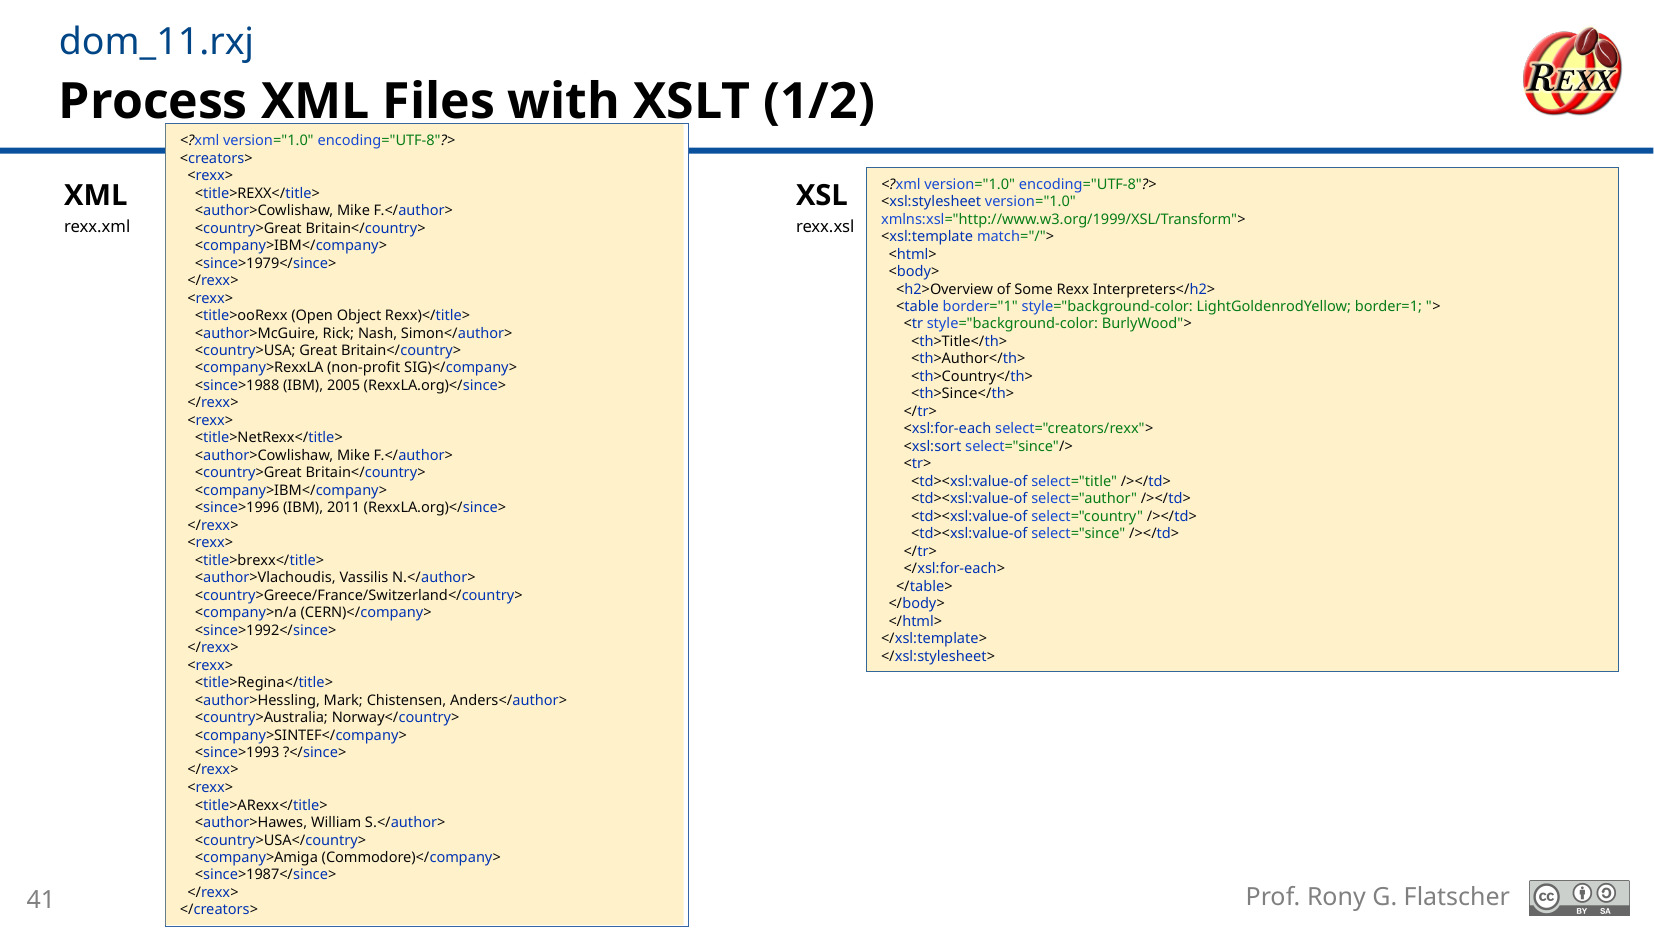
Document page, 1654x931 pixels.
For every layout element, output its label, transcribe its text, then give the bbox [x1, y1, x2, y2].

text_box XSL rexx.xsl [781, 167, 934, 264]
text_box <?xml version="1.0" encoding="UTF-8"?> <creators> <rexx> <title>REXX</title> <author>Cowlishaw, Mike F.</author> <country>Great Britain</country> <company>IBM</company> <since>1979</since> </rexx> <rexx> <title>ooRexx (Open Object Rexx)</title> <author>McGuire, Rick; Nash, Simon</author> <country>USA; Great Britain</country> <company>RexxLA (non-profit SIG)</company> <since>1988 (IBM), 2005 (RexxLA.org)</since> </rexx> <rexx> <title>NetRexx</title> <author>Cowlishaw, Mike F.</author> <country>Great Britain</country> <company>IBM</company> <since>1996 (IBM), 2011 (RexxLA.org)</since> </rexx> <rexx> <title>brexx</title> <author>Vlachoudis, Vassilis N.</author> <country>Greece/France/Switzerland</country> <company>n/a (CERN)</company> <since>1992</since> </rexx> <rexx> <title>Regina</title> <author>Hessling, Mark; Chistensen, Anders</author> <country>Australia; Norway</country> <company>SINTEF</company> <since>1993 ?</since> </rexx> <rexx> <title>ARexx</title> <author>Hawes, William S.</author> <country>USA</country> <company>Amiga (Commodore)</company> <since>1987</since> </rexx> </creators> [165, 123, 684, 926]
text_box [165, 148, 689, 927]
text_box <?xml version="1.0" encoding="UTF-8"?> <xsl:stylesheet version="1.0" xmlns:xsl="http://www.w3.org/1999/XSL/Transform"> <xsl:template match="/"> <html> <body> <h2>Overview of Some Rexx Interpreters</h2> <table border="1" style="background-color: LightGoldenrodYellow; border=1; "> <tr style="background-color: BurlyWood"> <th>Title</th> <th>Author</th> <th>Country</th> <th>Since</th> </tr> <xsl:for-each select="creators/rexx"> <xsl:sort select="since"/> <tr> <td><xsl:value-of select="title" /></td> <td><xsl:value-of select="author" /></td> <td><xsl:value-of select="country" /></td> <td><xsl:value-of select="since" /></td> </tr> </xsl:for-each> </table> </body> </html> </xsl:template> </xsl:stylesheet> [866, 167, 1619, 672]
text_box XML rexx.xml [49, 167, 226, 242]
title dom_11.rxj Process XML Files with XSLT (1/2) [0, 0, 1625, 148]
